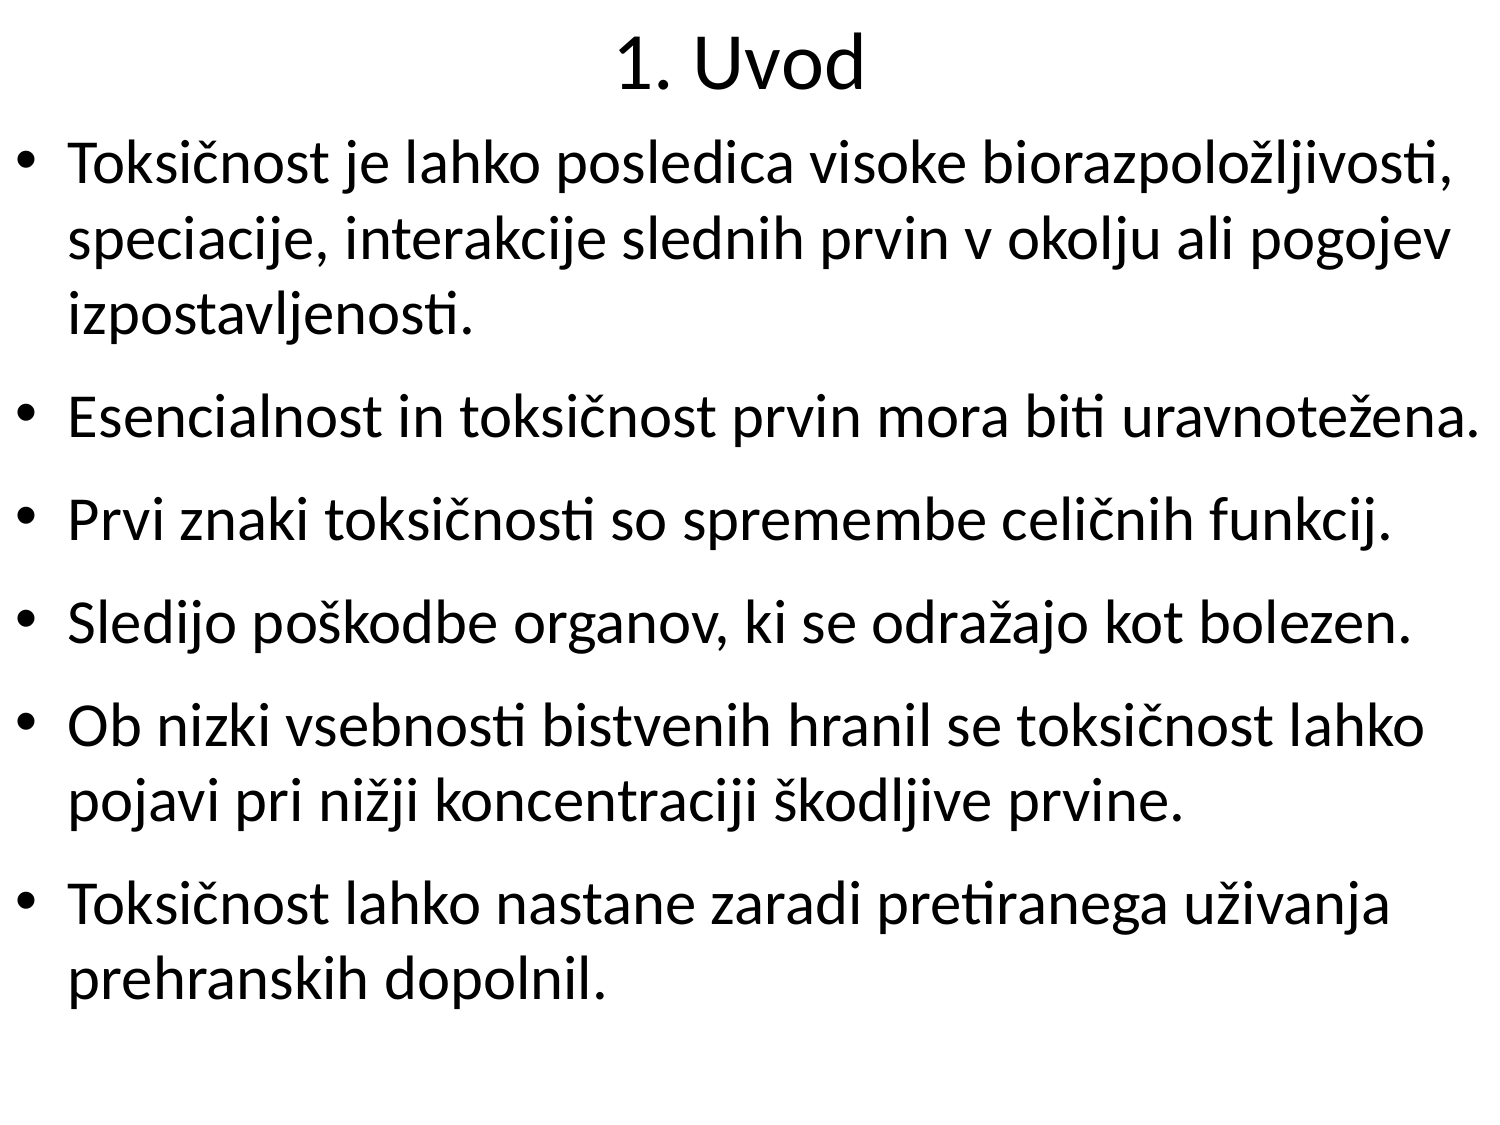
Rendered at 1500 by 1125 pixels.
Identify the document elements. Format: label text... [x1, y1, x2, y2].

list Toksičnost je lahko posledica visoke biorazpoložljivosti, speciacije, interakcije slednih prvin v okolju ali pogojev izpostavljenosti. Esencialnost in toksičnost prvin mora biti uravnotežena. Prvi znaki toksičnosti so spremembe celičnih funkcij. Sledijo poškodbe organov, ki se odražajo kot bolezen. Ob nizki vsebnosti bistvenih hranil se toksičnost lahko pojavi pri nižji koncentraciji škodljive prvine. Toksičnost lahko nastane zaradi pretiranega uživanja prehranskih dopolnil. [0, 113, 1500, 1125]
title 1. Uvod [64, 0, 1415, 113]
